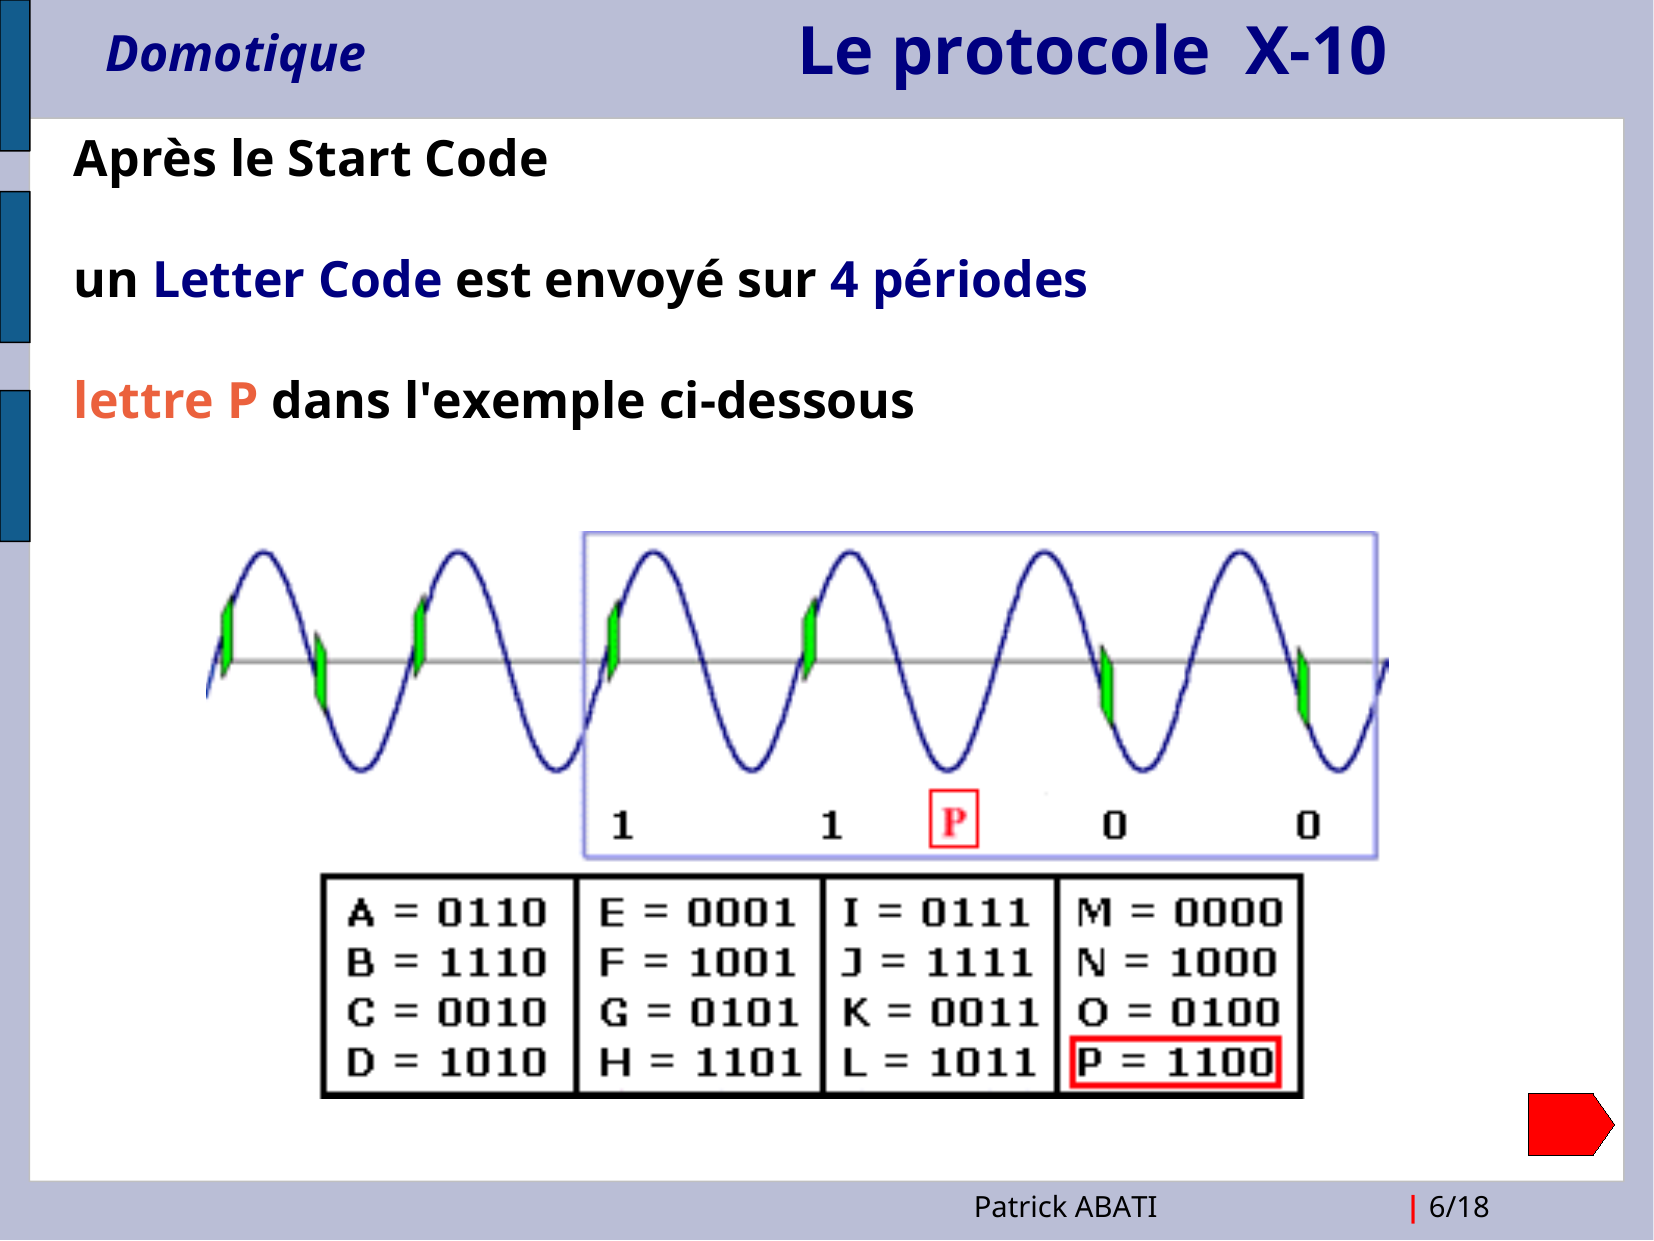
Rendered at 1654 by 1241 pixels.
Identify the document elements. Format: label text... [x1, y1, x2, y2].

text_box [1528, 1093, 1615, 1156]
picture [206, 531, 1389, 1099]
text_box Après le Start Code un Letter Code est envoyé sur 4 périodes lettre P dans l'exemple ci-dessous [59, 118, 1595, 1131]
